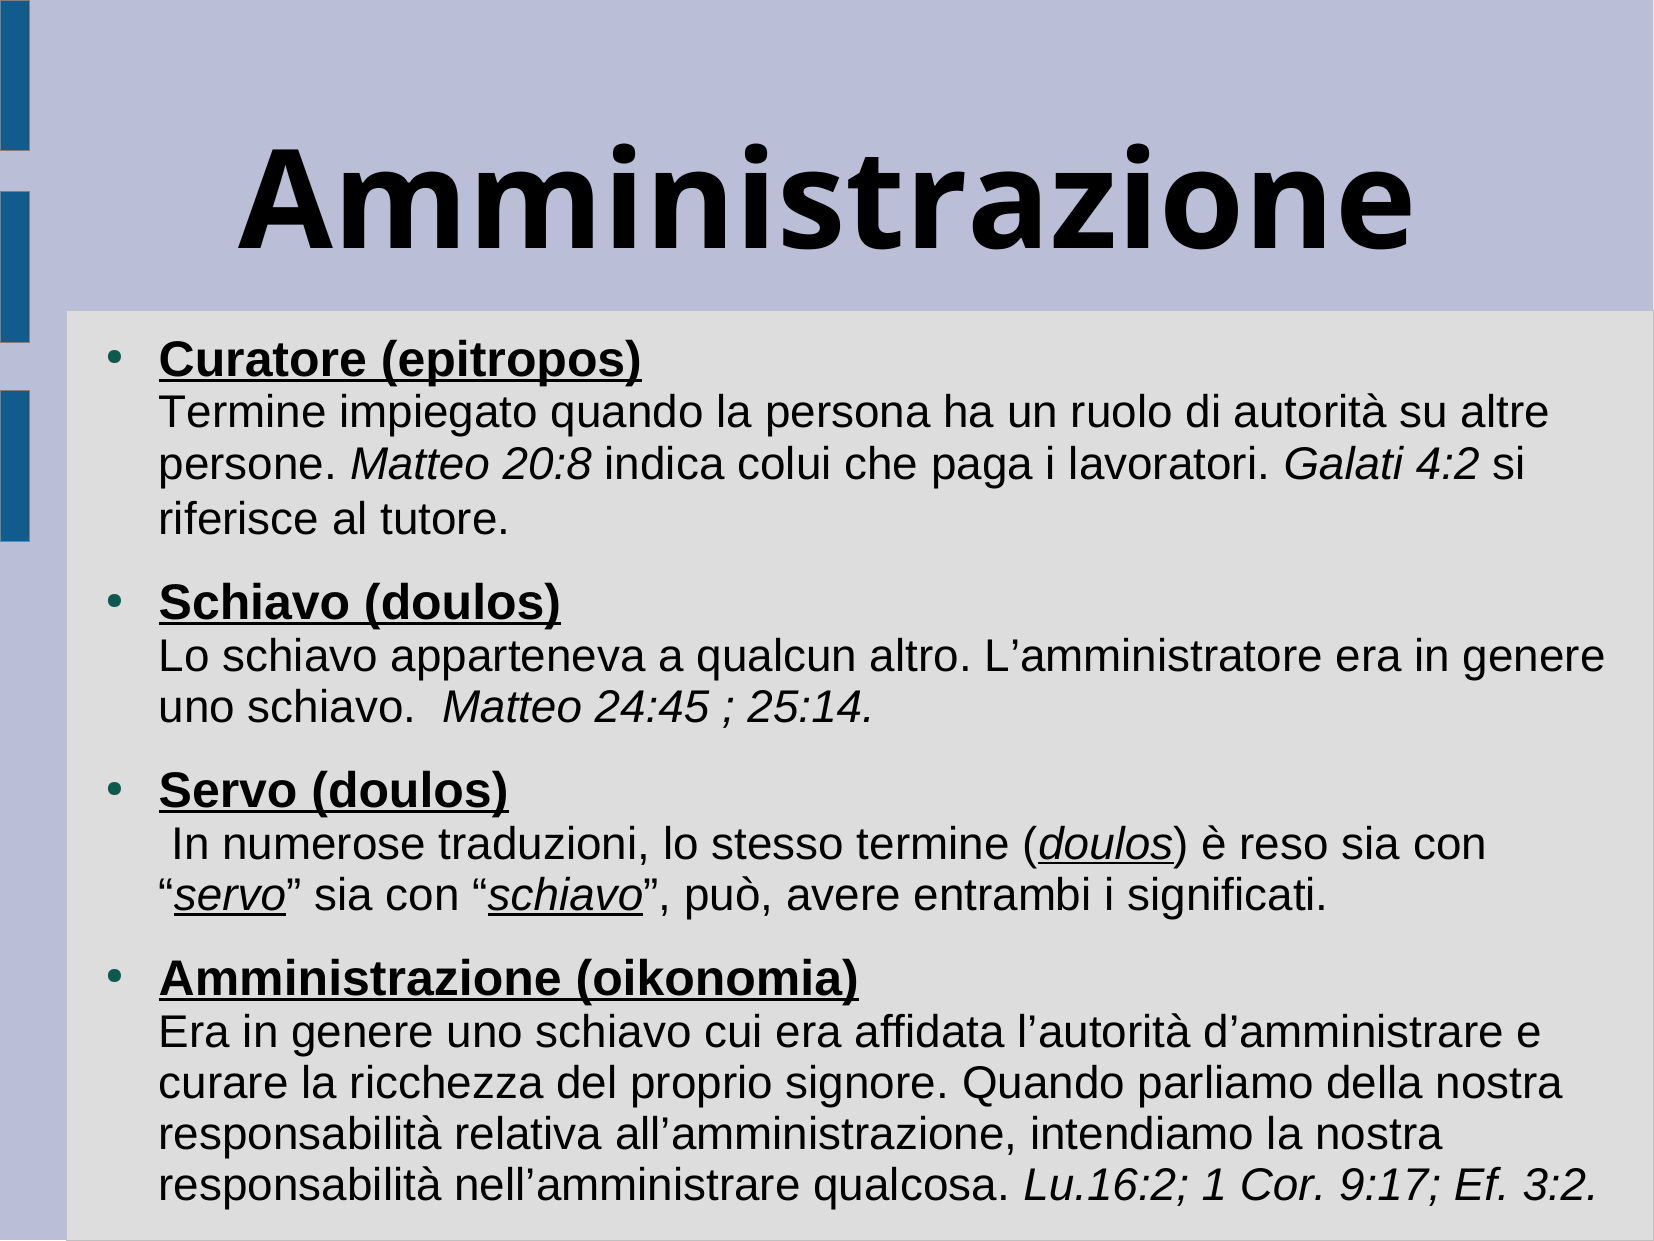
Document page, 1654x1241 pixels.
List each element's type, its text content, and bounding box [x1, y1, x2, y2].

list Curatore (epitropos) Termine impiegato quando la persona ha un ruolo di autorità su altre persone. Matteo 20:8 indica colui che paga i lavoratori. Galati 4:2 si riferisce al tutore. Schiavo (doulos) Lo schiavo apparteneva a qualcun altro. L’amministratore era in genere uno schiavo. Matteo 24:45 ; 25:14. Servo (doulos) In numerose traduzioni, lo stesso termine (doulos) è reso sia con “servo” sia con “schiavo”, può, avere entrambi i significati. Amministrazione (oikonomia) Era in genere uno schiavo cui era affidata l’autorità d’amministrare e curare la ricchezza del proprio signore. Quando parliamo della nostra responsabilità relativa all’amministrazione, intendiamo la nostra responsabilità nell’amministrare qualcosa. Lu.16:2; 1 Cor. 9:17; Ef. 3:2. [87, 330, 1630, 1241]
title Amministrazione [121, 83, 1534, 306]
